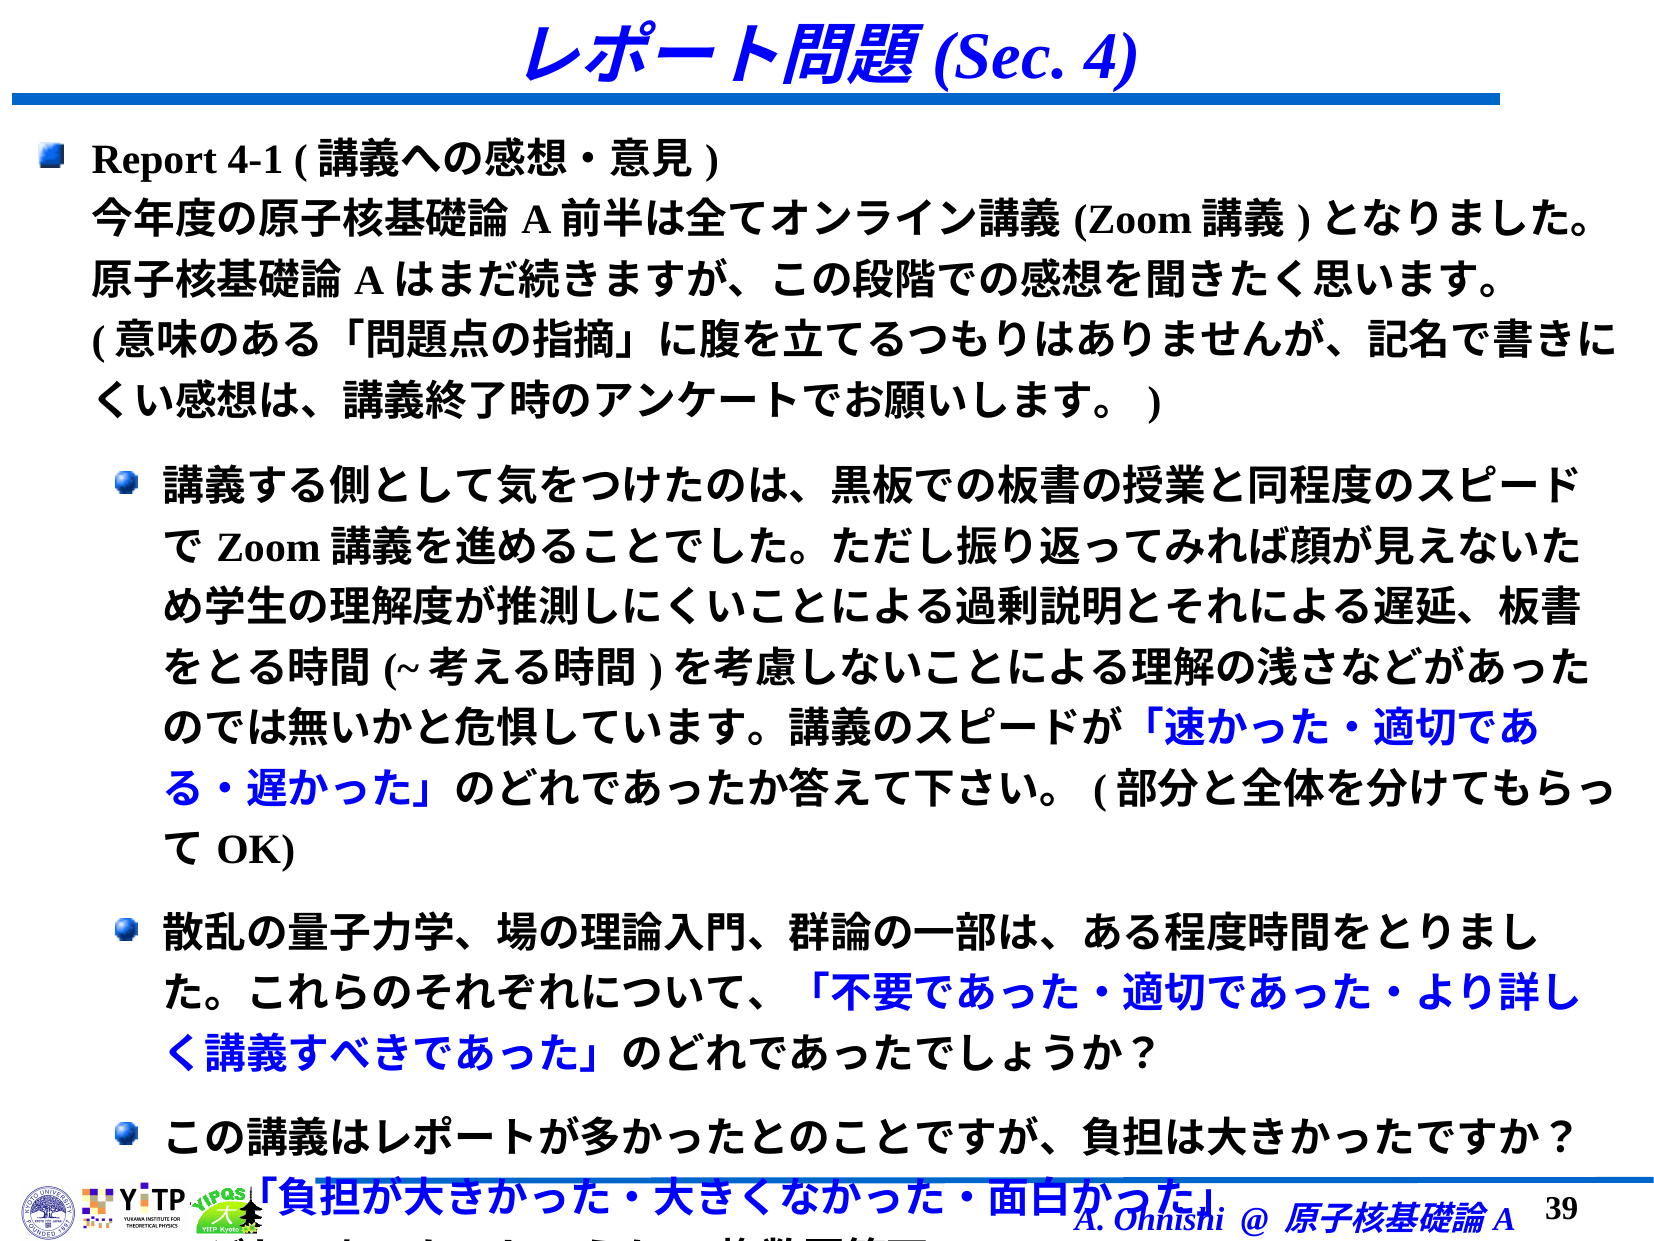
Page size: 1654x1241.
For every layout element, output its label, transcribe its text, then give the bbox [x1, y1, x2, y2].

list Report 4-1 (講義への感想・意見) 今年度の原子核基礎論A前半は全てオンライン講義(Zoom講義)となりました。原子核基礎論Aはまだ続きますが、この段階での感想を聞きたく思います。 (意味のある「問題点の指摘」に腹を立てるつもりはありませんが、記名で書きにくい感想は、講義終了時のアンケートでお願いします。) 講義する側として気をつけたのは、黒板での板書の授業と同程度のスピードでZoom講義を進めることでした。ただし振り返ってみれば顔が見えないため学生の理解度が推測しにくいことによる過剰説明とそれによる遅延、板書をとる時間(~考える時間)を考慮しないことによる理解の浅さなどがあったのでは無いかと危惧しています。講義のスピードが「速かった・適切である・遅かった」のどれであったか答えて下さい。(部分と全体を分けてもらってOK) 散乱の量子力学、場の理論入門、群論の一部は、ある程度時間をとりました。これらのそれぞれについて、「不要であった・適切であった・より詳しく講義すべきであった」のどれであったでしょうか？ この講義はレポートが多かったとのことですが、負担は大きかったですか？ 「負担が大きかった・大きくなかった・面白かった」 のどれであったでしょうか?(複数回答可) (大学院での研究は理論研究であっても、手での計算のみでなく、数値計算などコンピュータを使う場合も多いです。拒否反応を持たないようにして下さい。) 自由意見もぜひお願いします。 [20, 124, 1621, 1137]
picture [20, 1185, 76, 1241]
picture [77, 1179, 263, 1234]
title レポート問題(Sec. 4) [0, 0, 1654, 99]
picture [115, 1137, 138, 1145]
